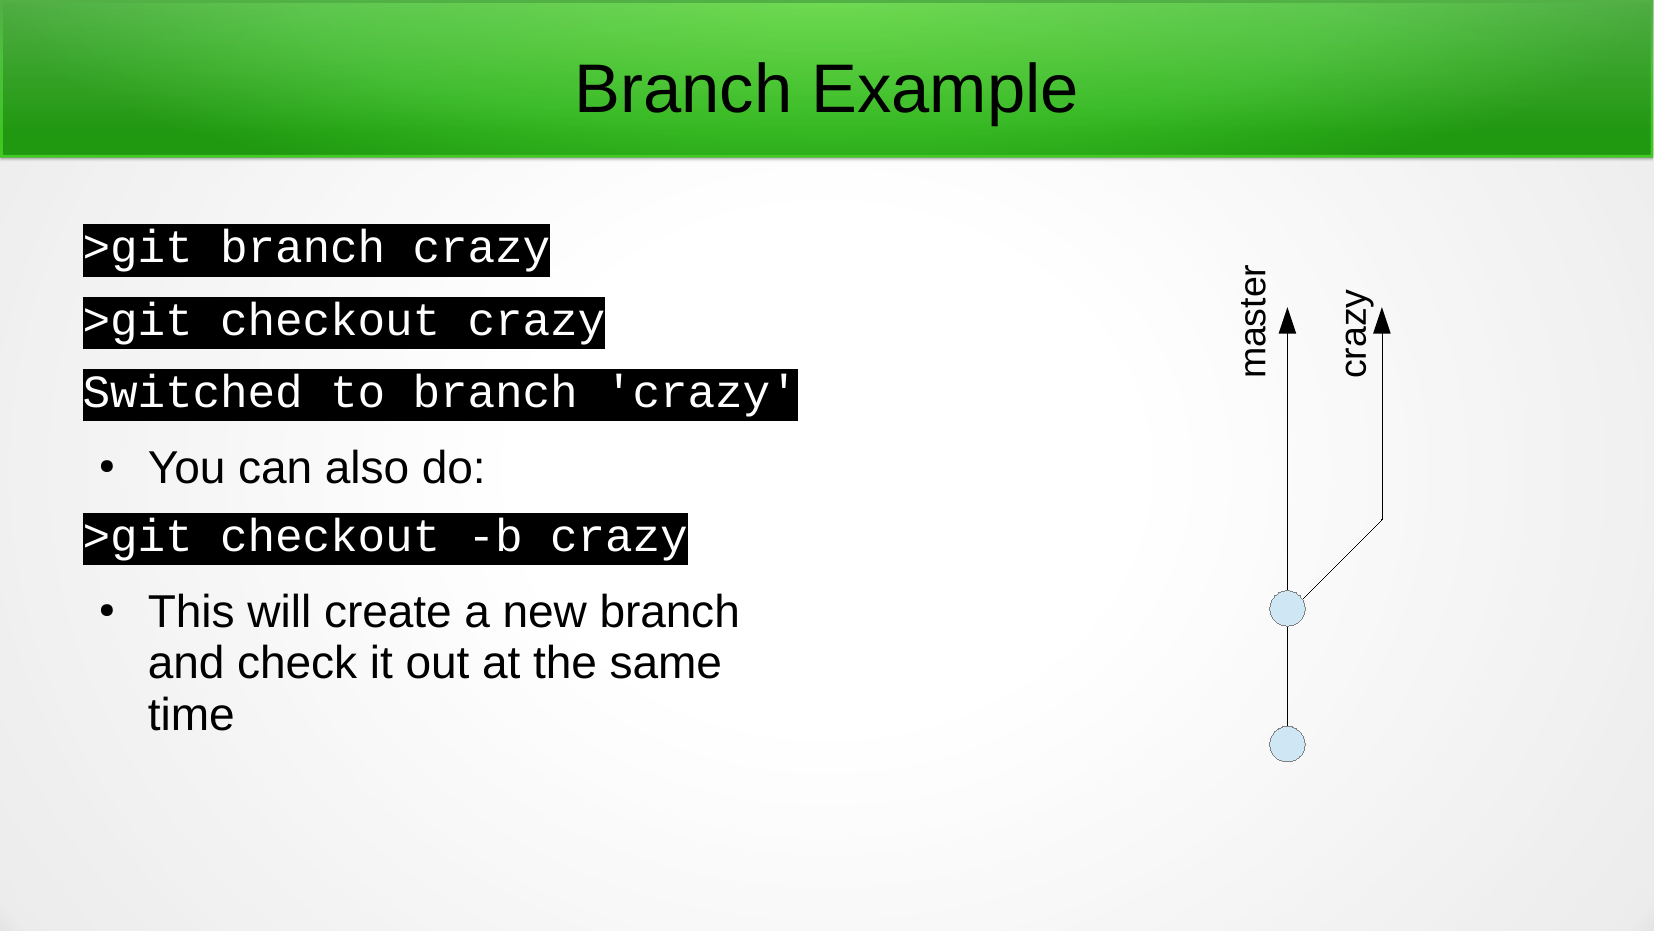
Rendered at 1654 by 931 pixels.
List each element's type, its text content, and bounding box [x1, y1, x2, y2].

text_box [1269, 590, 1306, 627]
text_box crazy [1324, 204, 1382, 394]
text_box master [1223, 204, 1281, 394]
text_box [1269, 726, 1306, 762]
title Branch Example [82, 35, 1571, 142]
list >git branch crazy >git checkout crazy Switched to branch 'crazy' You can also do: >git checkout -b crazy This will create a new branch and check it out at the same time [82, 224, 809, 764]
